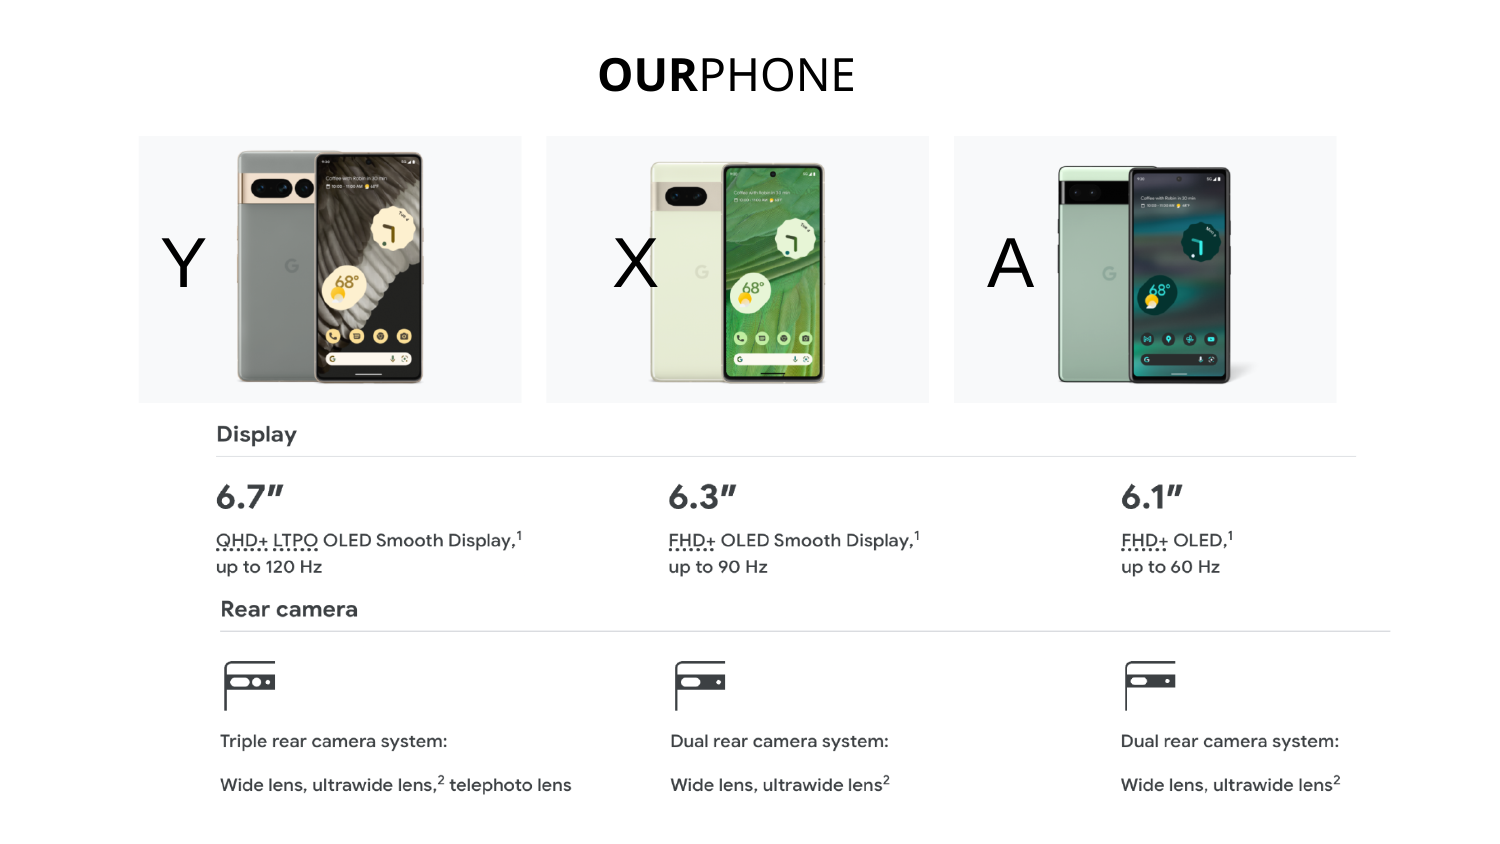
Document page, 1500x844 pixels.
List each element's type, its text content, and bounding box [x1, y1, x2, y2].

text_box OURPHONE [509, 31, 944, 117]
picture [86, 136, 1367, 403]
text_box Y [145, 202, 229, 318]
text_box X [597, 202, 681, 318]
text_box A [972, 202, 1056, 318]
picture [203, 410, 1391, 830]
